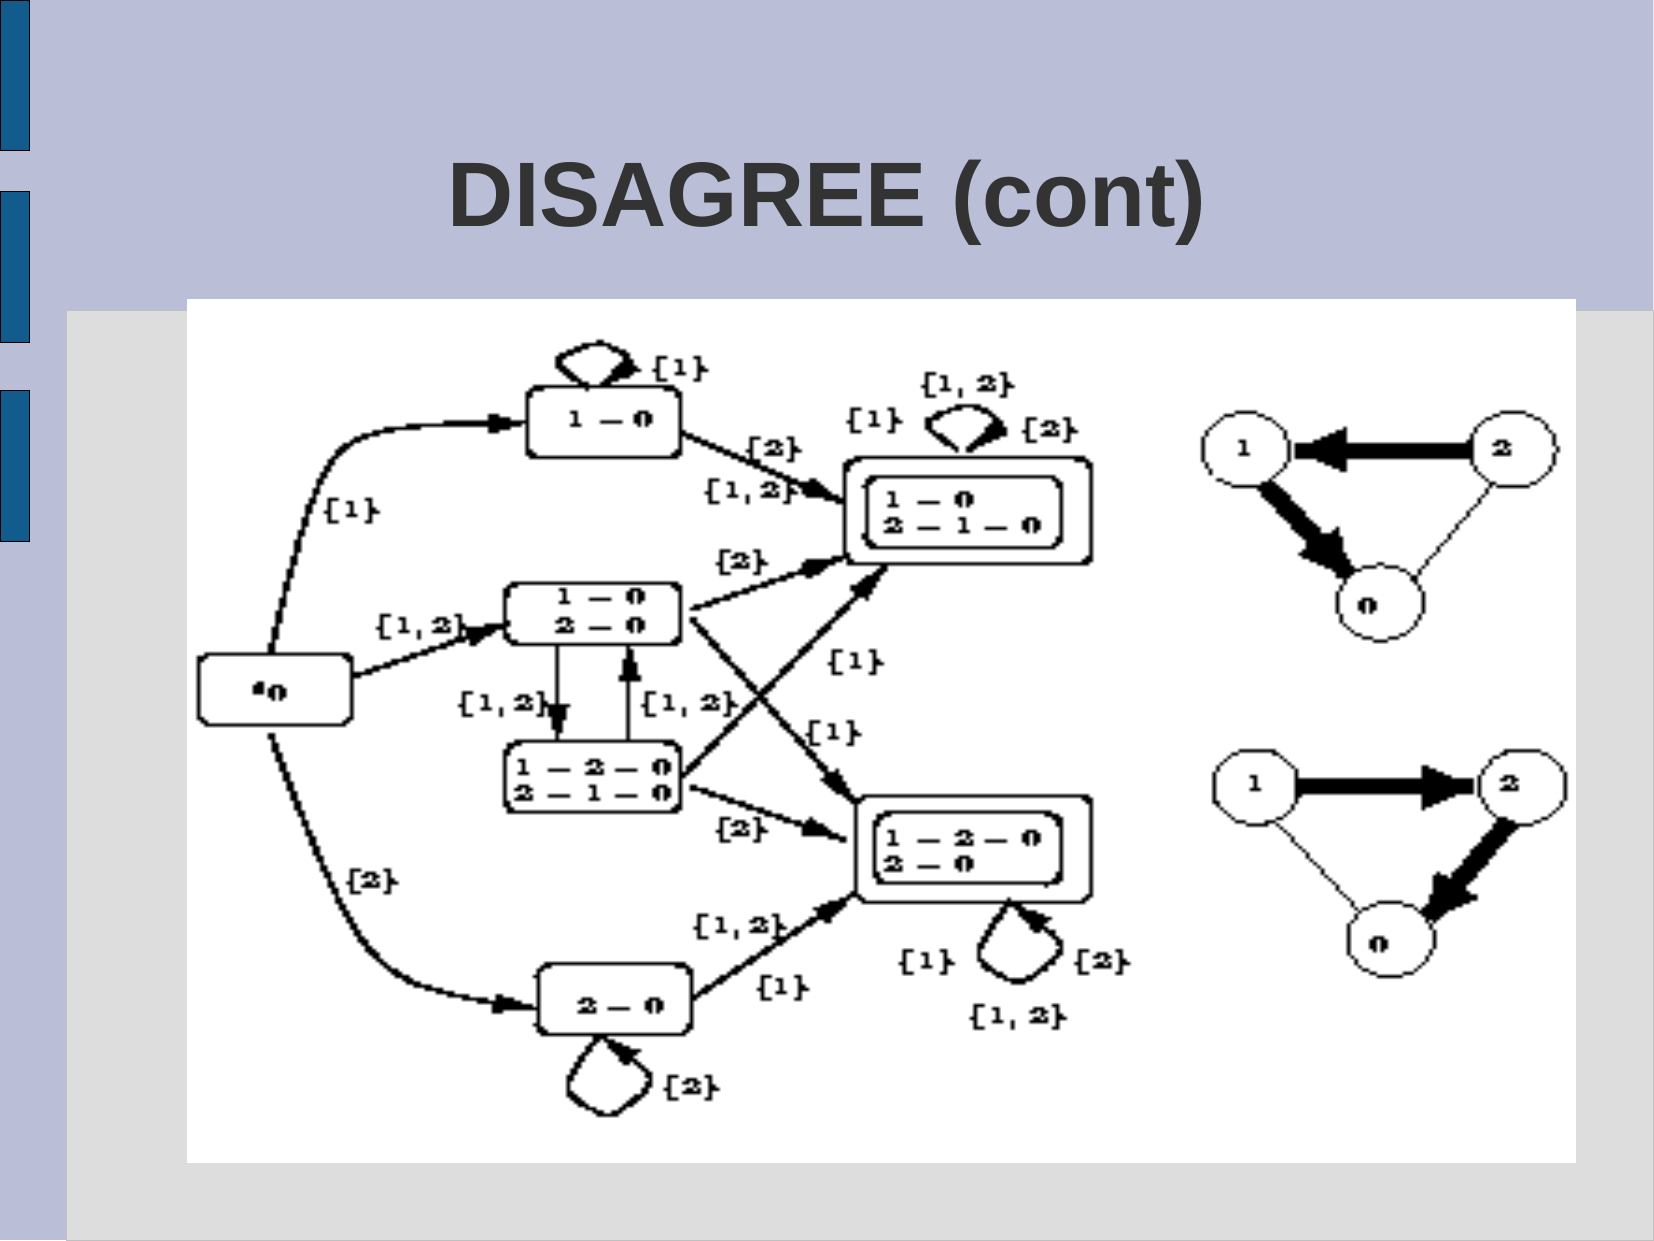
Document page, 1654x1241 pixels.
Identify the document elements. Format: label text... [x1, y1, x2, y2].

picture [187, 299, 1576, 1163]
title DISAGREE (cont) [121, 91, 1534, 299]
